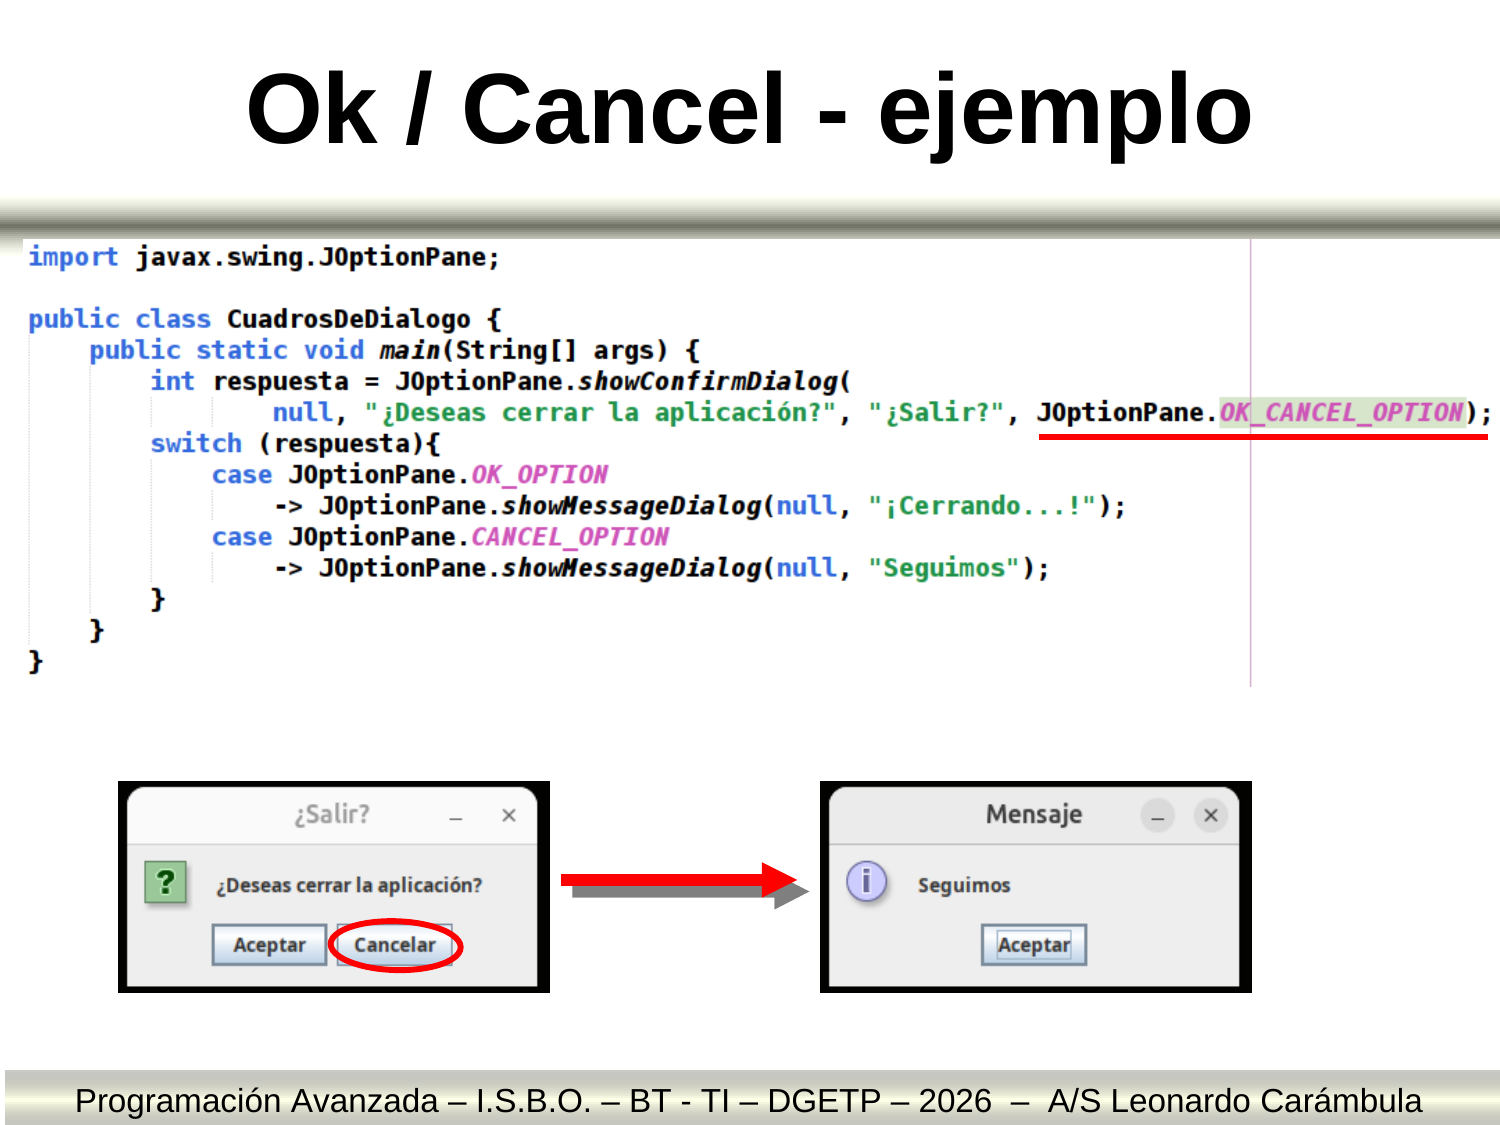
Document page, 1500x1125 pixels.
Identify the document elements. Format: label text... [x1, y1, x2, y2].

title Ok / Cancel - ejemplo [0, 9, 1500, 198]
picture [820, 781, 1252, 993]
picture [118, 781, 550, 993]
picture [23, 239, 1500, 687]
